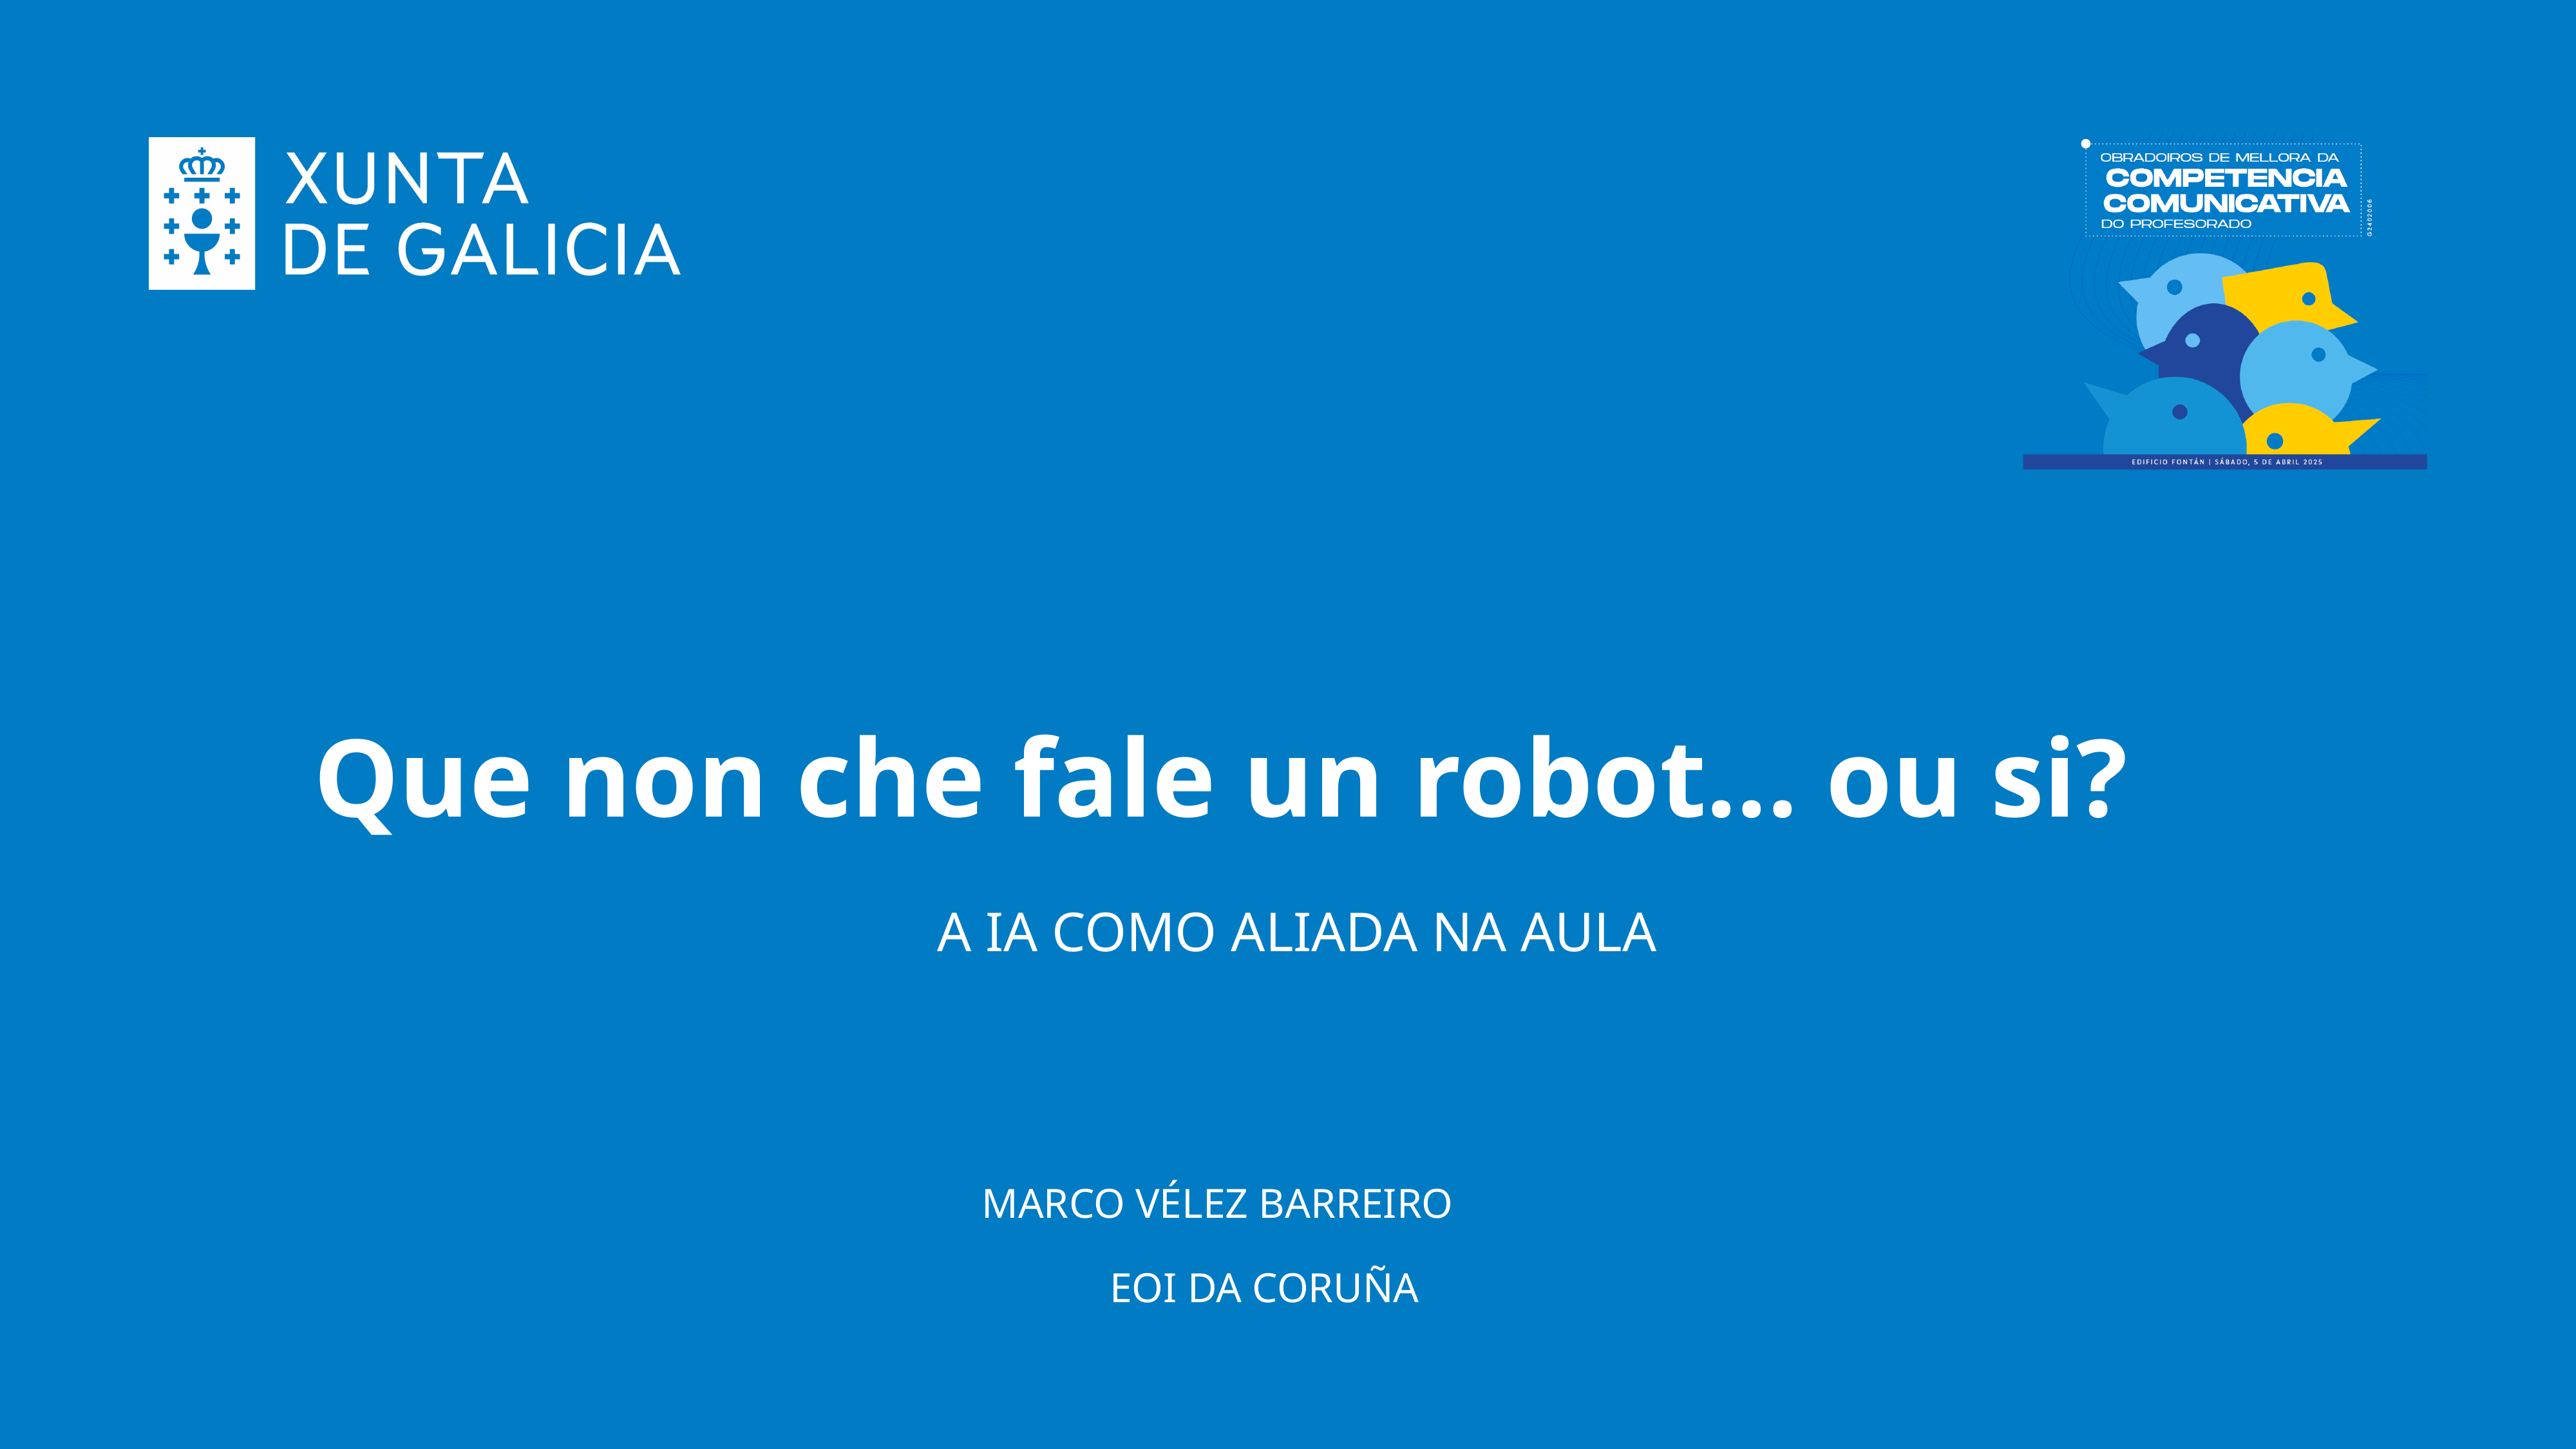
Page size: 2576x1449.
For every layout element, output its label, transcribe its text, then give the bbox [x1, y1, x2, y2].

picture [2023, 133, 2427, 469]
text_box MARCO VÉLEZ BARREIRO [972, 1170, 1613, 1293]
text_box A IA COMO ALIADA NA AULA [927, 889, 1976, 974]
text_box EOI DA CORUÑA [1100, 1255, 1476, 1310]
text_box Que non che fale un robot... ou si? [304, 724, 2358, 1111]
picture [149, 137, 681, 290]
